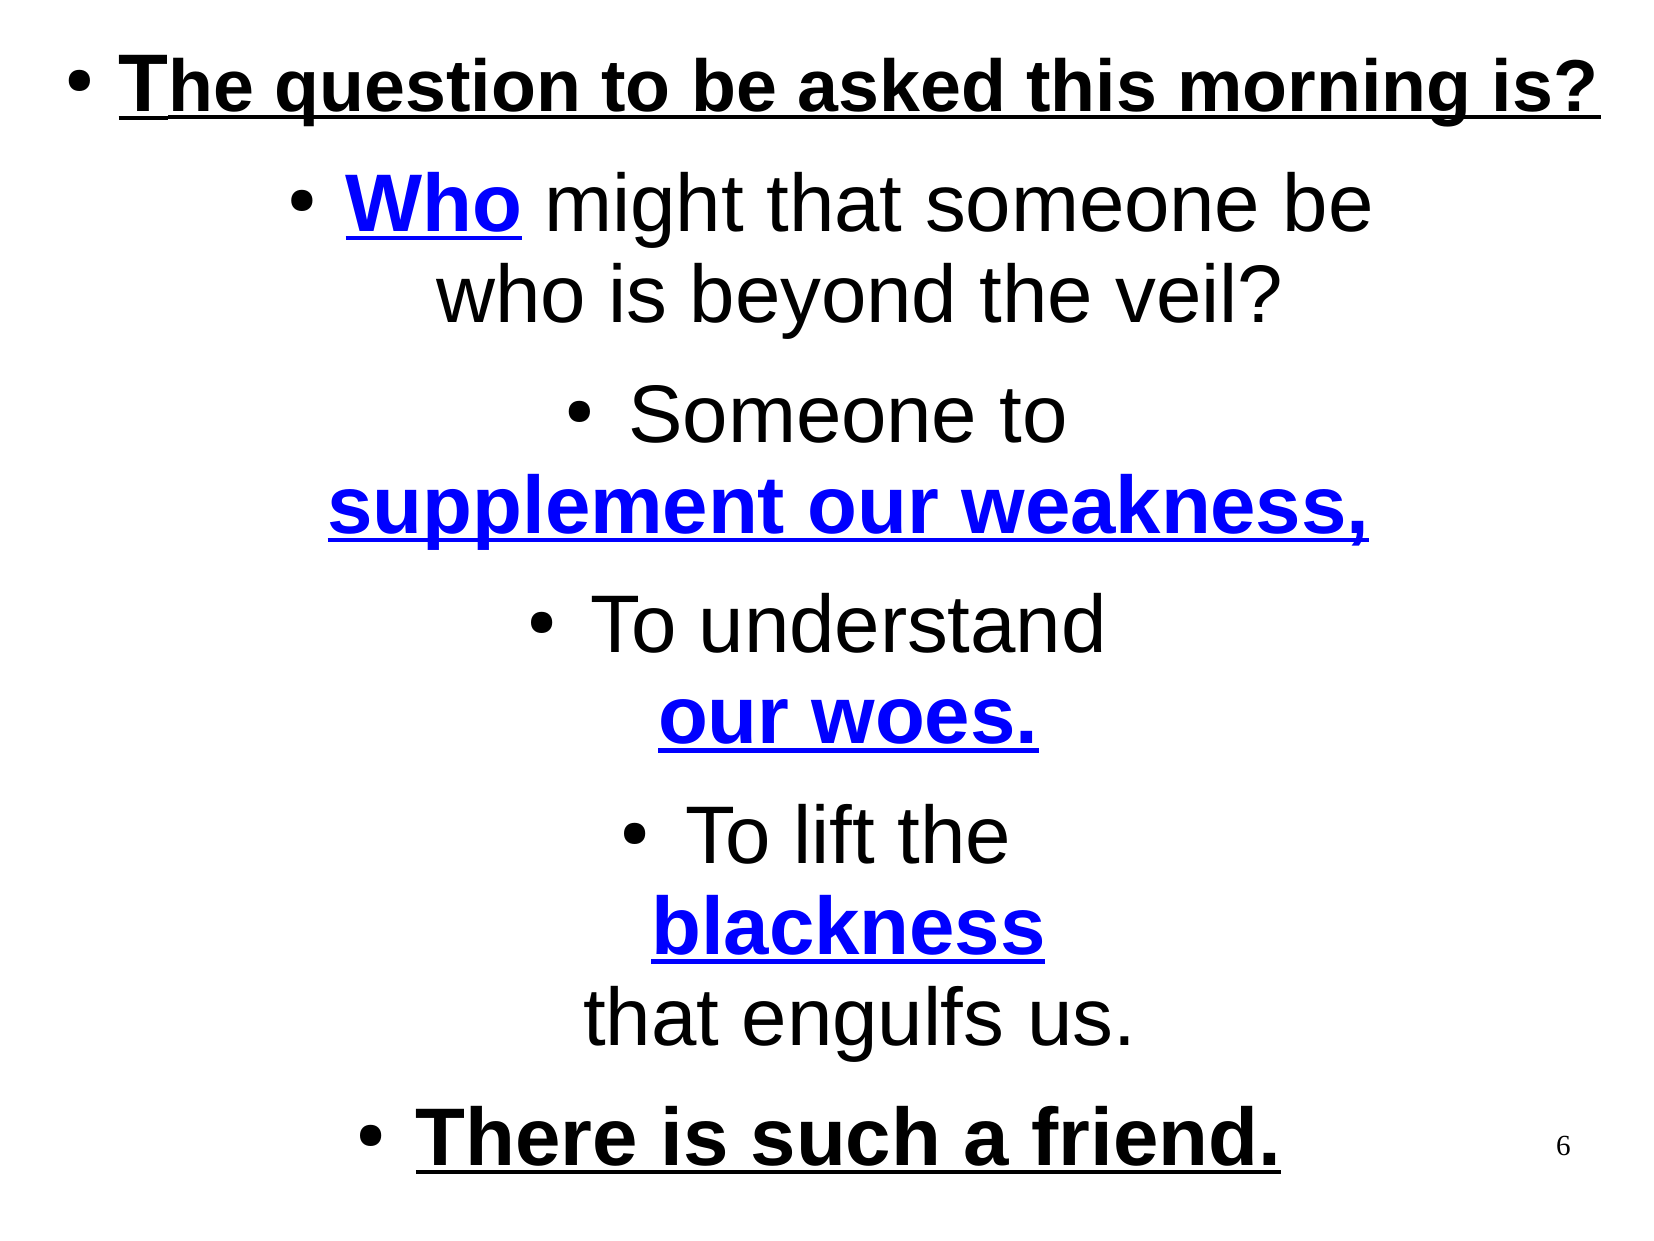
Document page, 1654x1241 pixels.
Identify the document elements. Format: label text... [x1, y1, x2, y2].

list The question to be asked this morning is? Who might that someone be who is beyond the veil? Someone to supplement our weakness, To understand our woes. To lift the blackness that engulfs us. There is such a friend. [37, 37, 1613, 1201]
